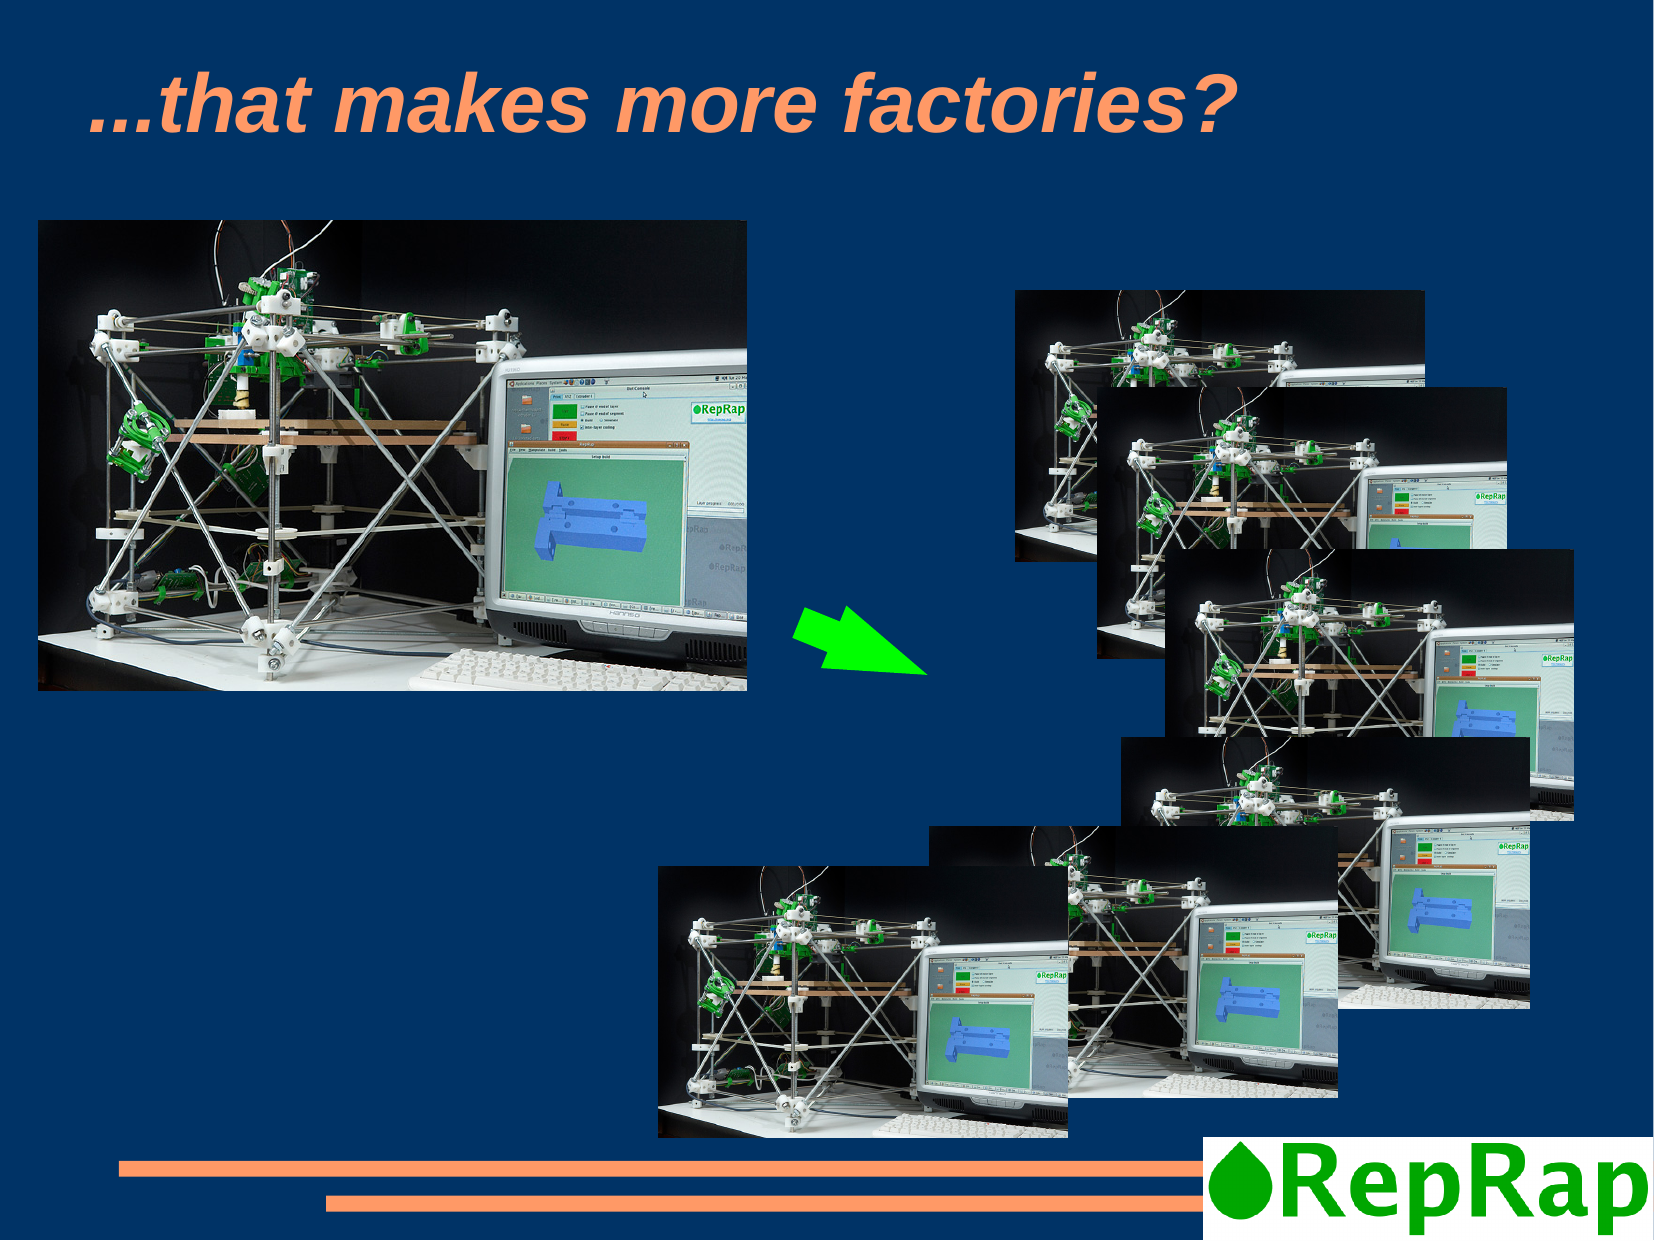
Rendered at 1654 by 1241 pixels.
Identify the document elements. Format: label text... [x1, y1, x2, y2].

title ...that makes more factories? [88, 0, 1654, 208]
picture [38, 220, 747, 691]
picture [1203, 1137, 1654, 1241]
picture [658, 290, 1574, 1138]
